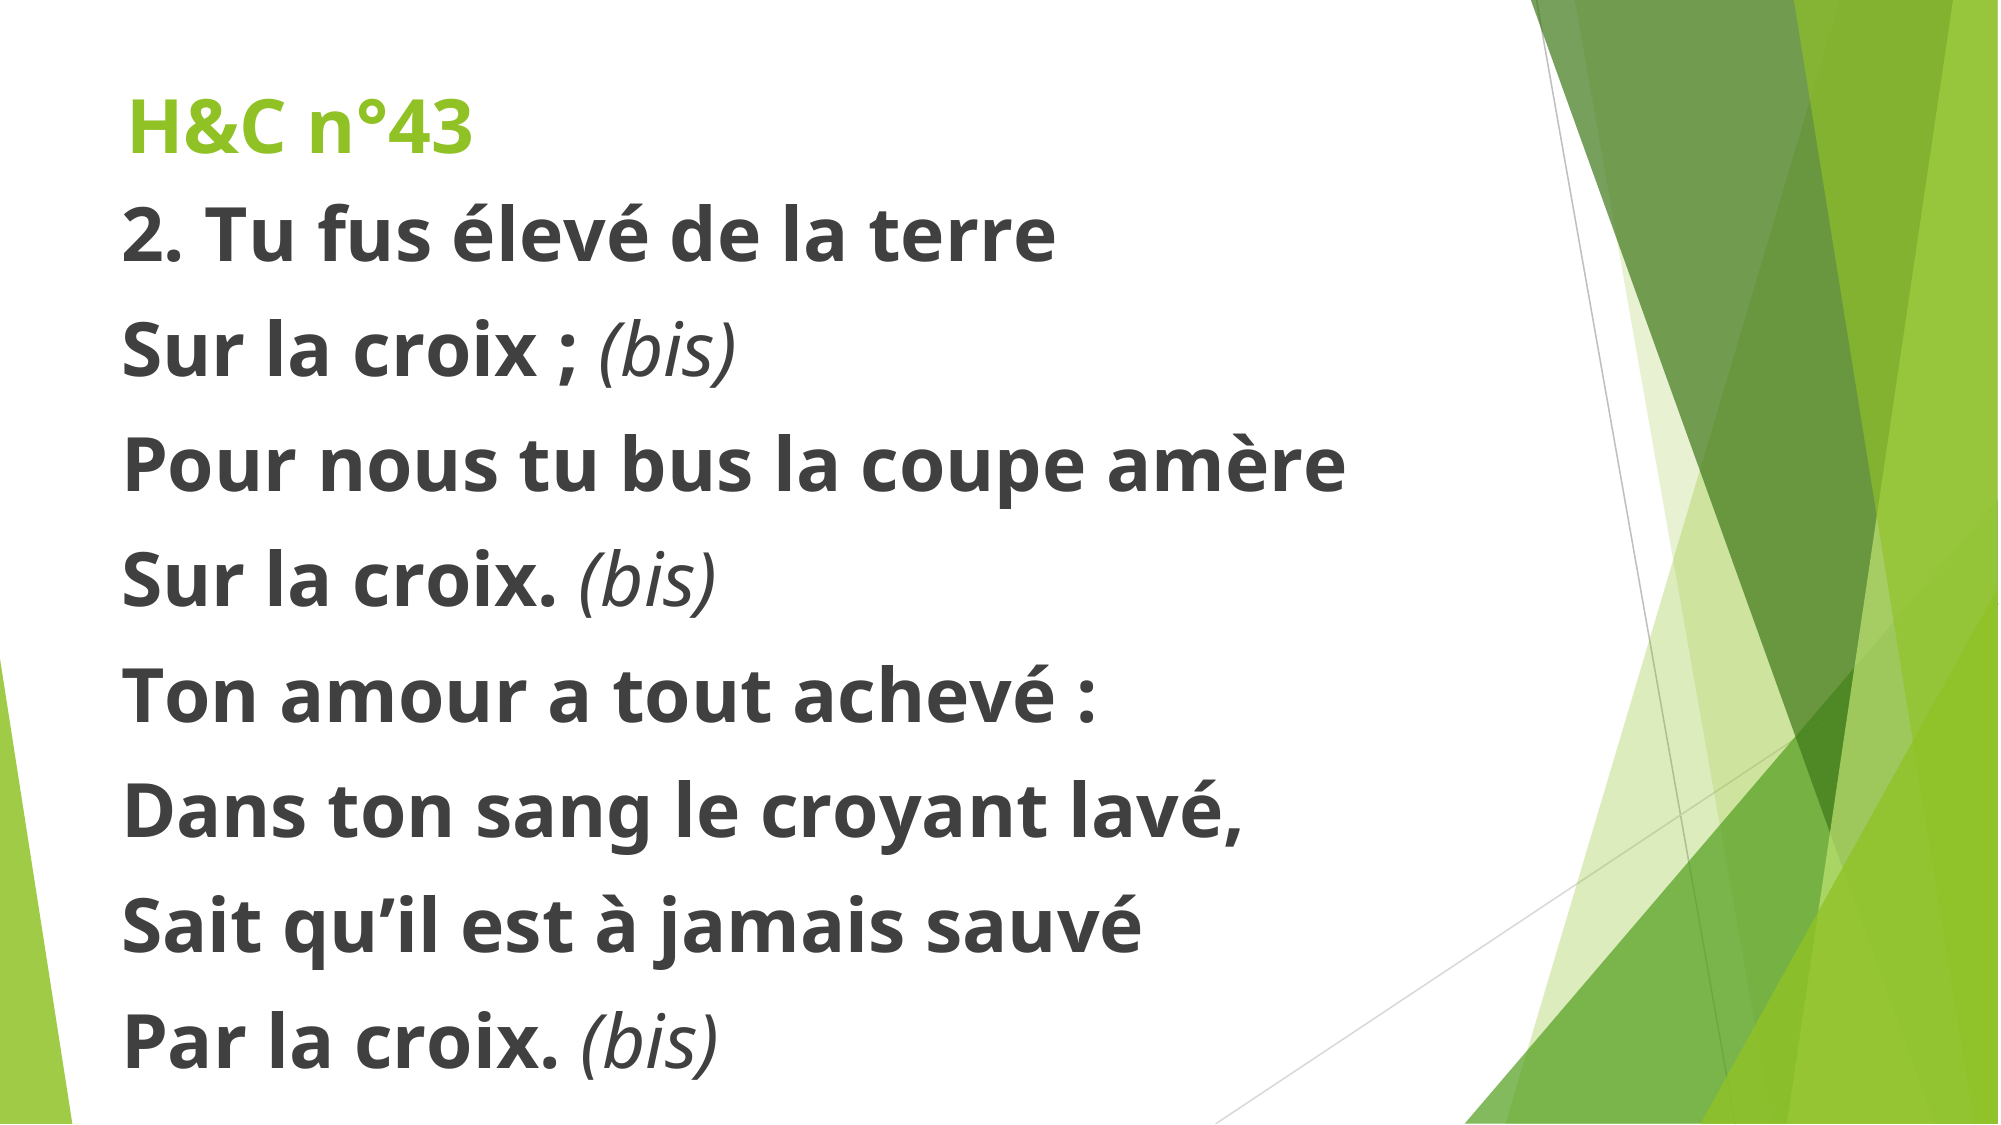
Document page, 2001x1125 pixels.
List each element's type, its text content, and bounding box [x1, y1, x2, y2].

text_box 2. Tu fus élevé de la terre Sur la croix ; (bis) Pour nous tu bus la coupe amère Sur la croix. (bis) Ton amour a tout achevé : Dans ton sang le croyant lavé, Sait qu’il est à jamais sauvé Par la croix. (bis) [106, 165, 1973, 1037]
text_box H&C n°43 [111, 70, 1522, 165]
